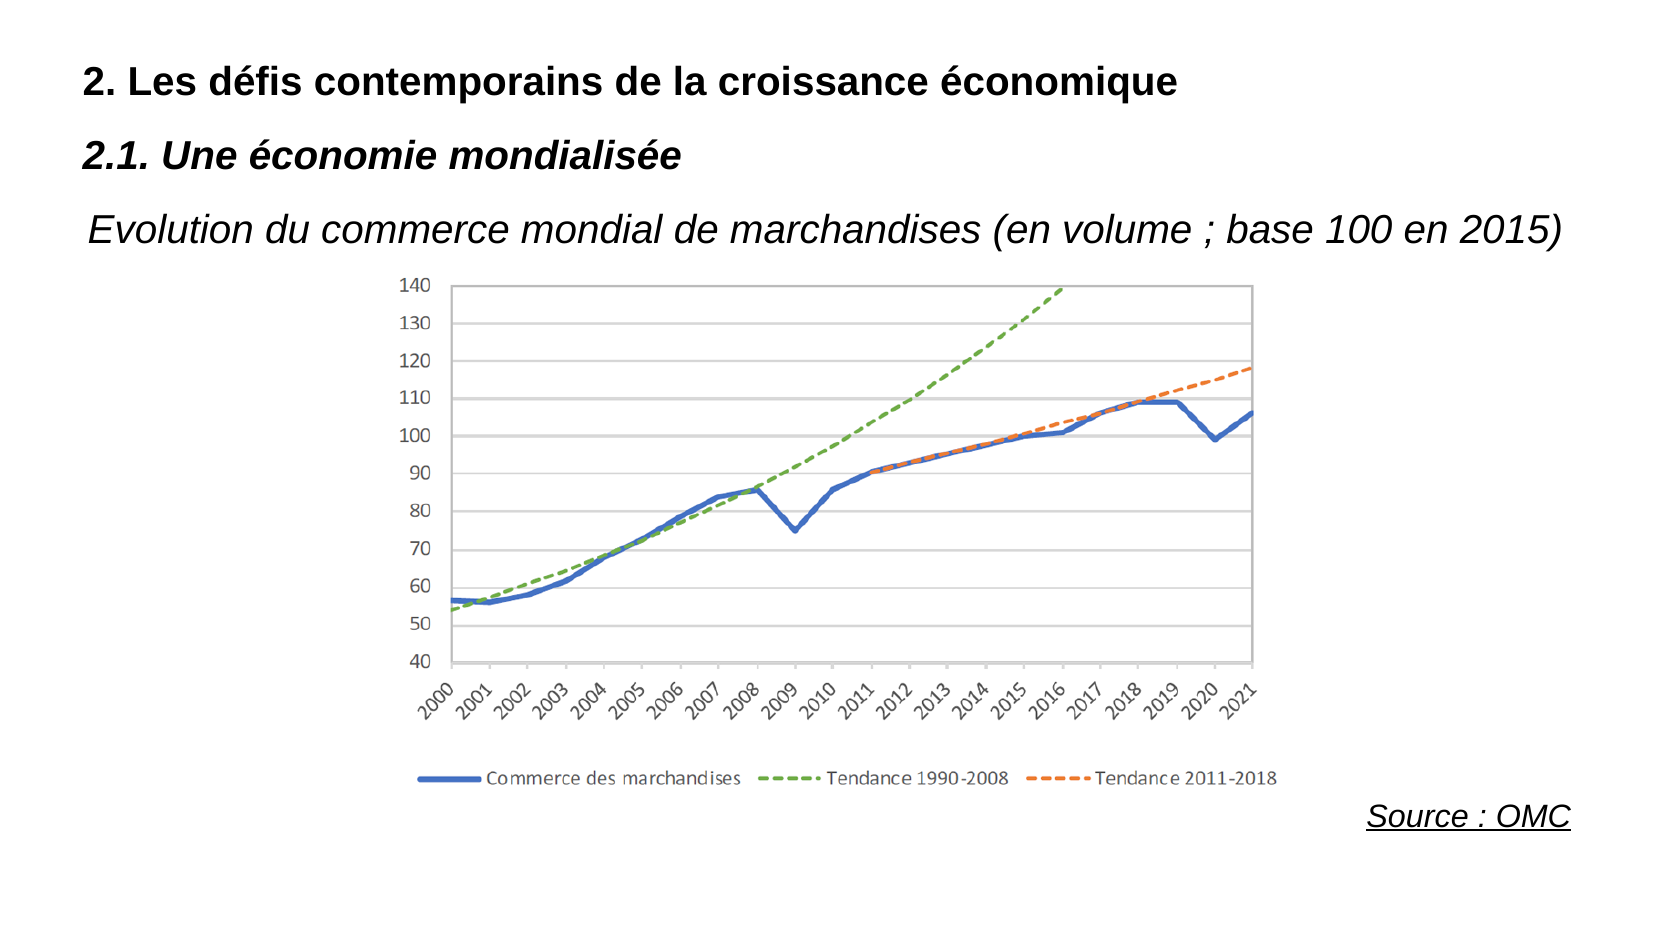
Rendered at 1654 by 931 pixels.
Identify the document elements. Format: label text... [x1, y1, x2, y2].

list 2. Les défis contemporains de la croissance économique 2.1. Une économie mondialisée Evolution du commerce mondial de marchandises (en volume ; base 100 en 2015) Source : OMC [82, 59, 1571, 886]
picture [389, 267, 1300, 804]
